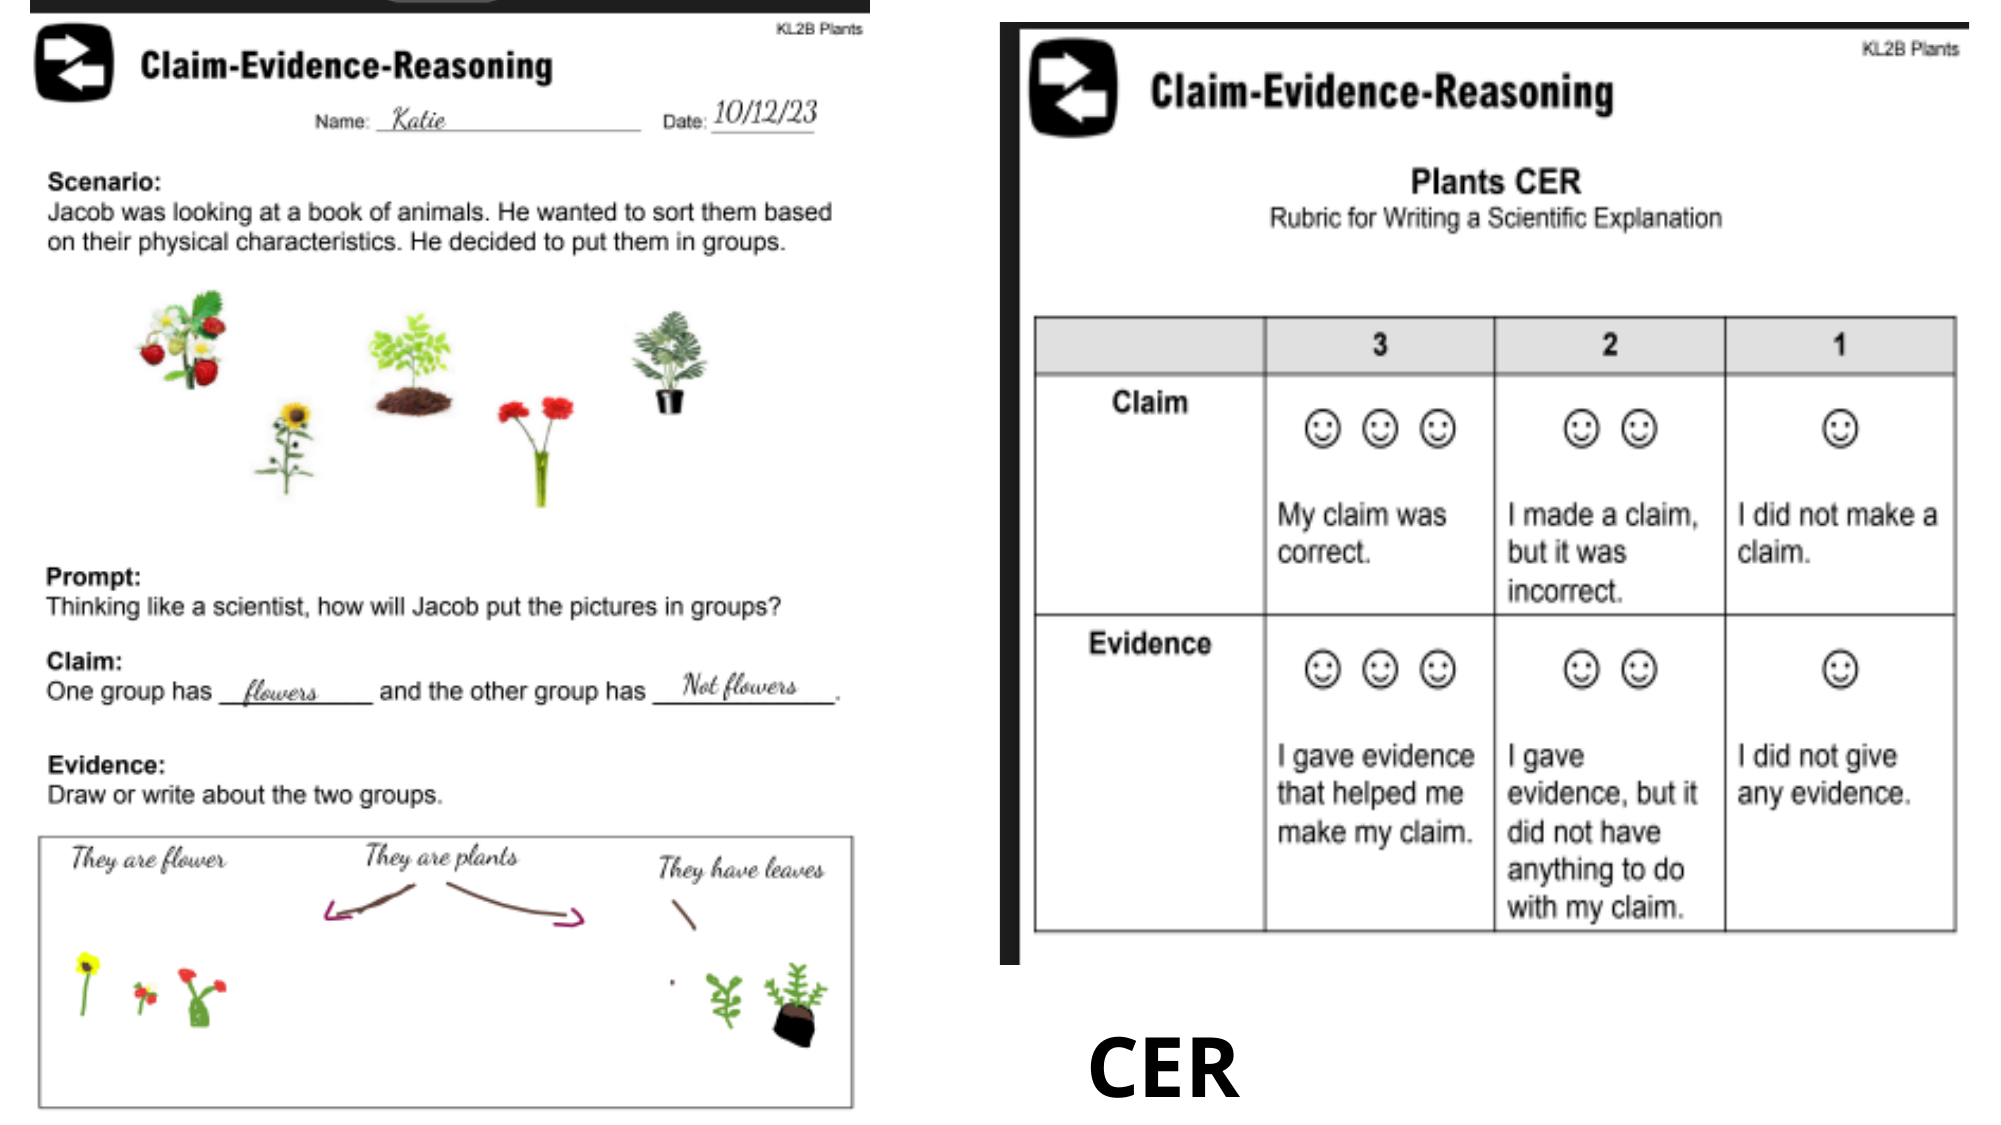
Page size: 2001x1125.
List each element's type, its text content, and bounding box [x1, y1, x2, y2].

picture [999, 22, 1970, 965]
text_box CER [1071, 1006, 1910, 1123]
picture [30, 0, 870, 1125]
